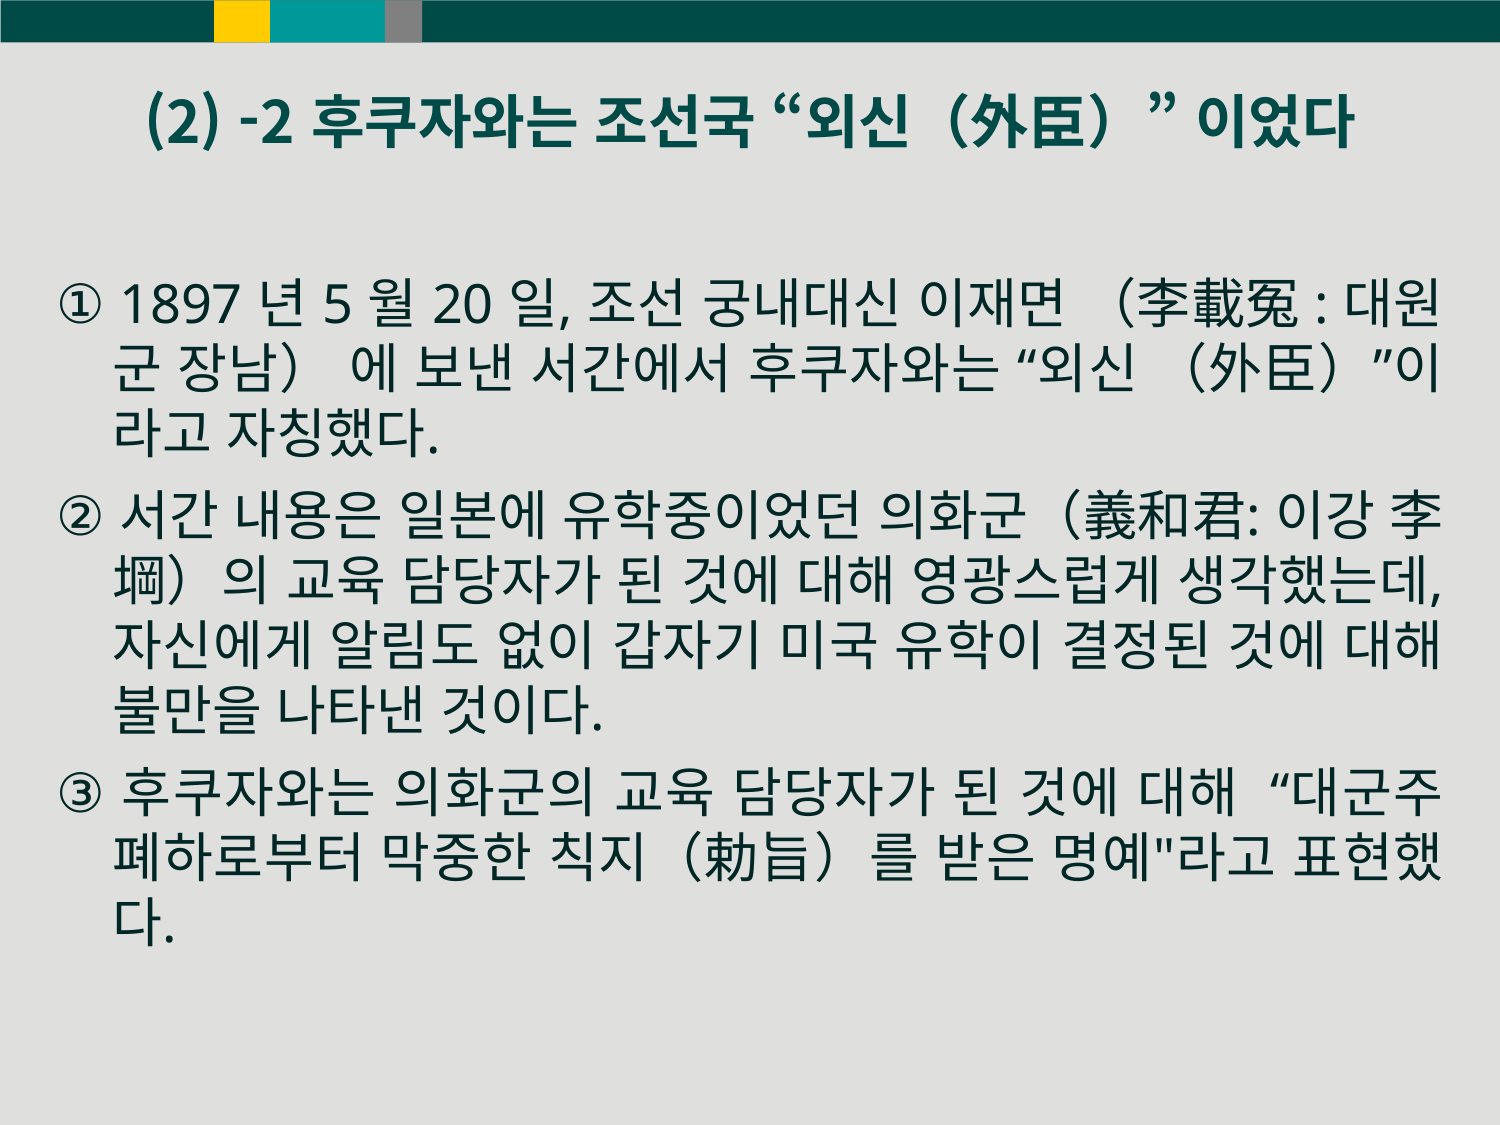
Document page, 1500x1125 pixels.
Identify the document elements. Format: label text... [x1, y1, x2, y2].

title (2) -2 후쿠자와는 조선국 “외신（外臣）” 이었다 [75, 78, 1425, 233]
list ① 1897 년 5 월 20 일, 조선 궁내대신 이재면 （李載冤 : 대원군 장남） 에 보낸 서간에서 후쿠자와는 “외신 （外臣）”이라고 자칭했다. ② 서간 내용은 일본에 유학중이었던 의화군（義和君: 이강 李堈）의 교육 담당자가 된 것에 대해 영광스럽게 생각했는데, 자신에게 알림도 없이 갑자기 미국 유학이 결정된 것에 대해 불만을 나타낸 것이다. ③ 후쿠자와는 의화군의 교육 담당자가 된 것에 대해 “대군주 폐하로부터 막중한 칙지（勅旨）를 받은 명예"라고 표현했다. [41, 262, 1459, 1005]
